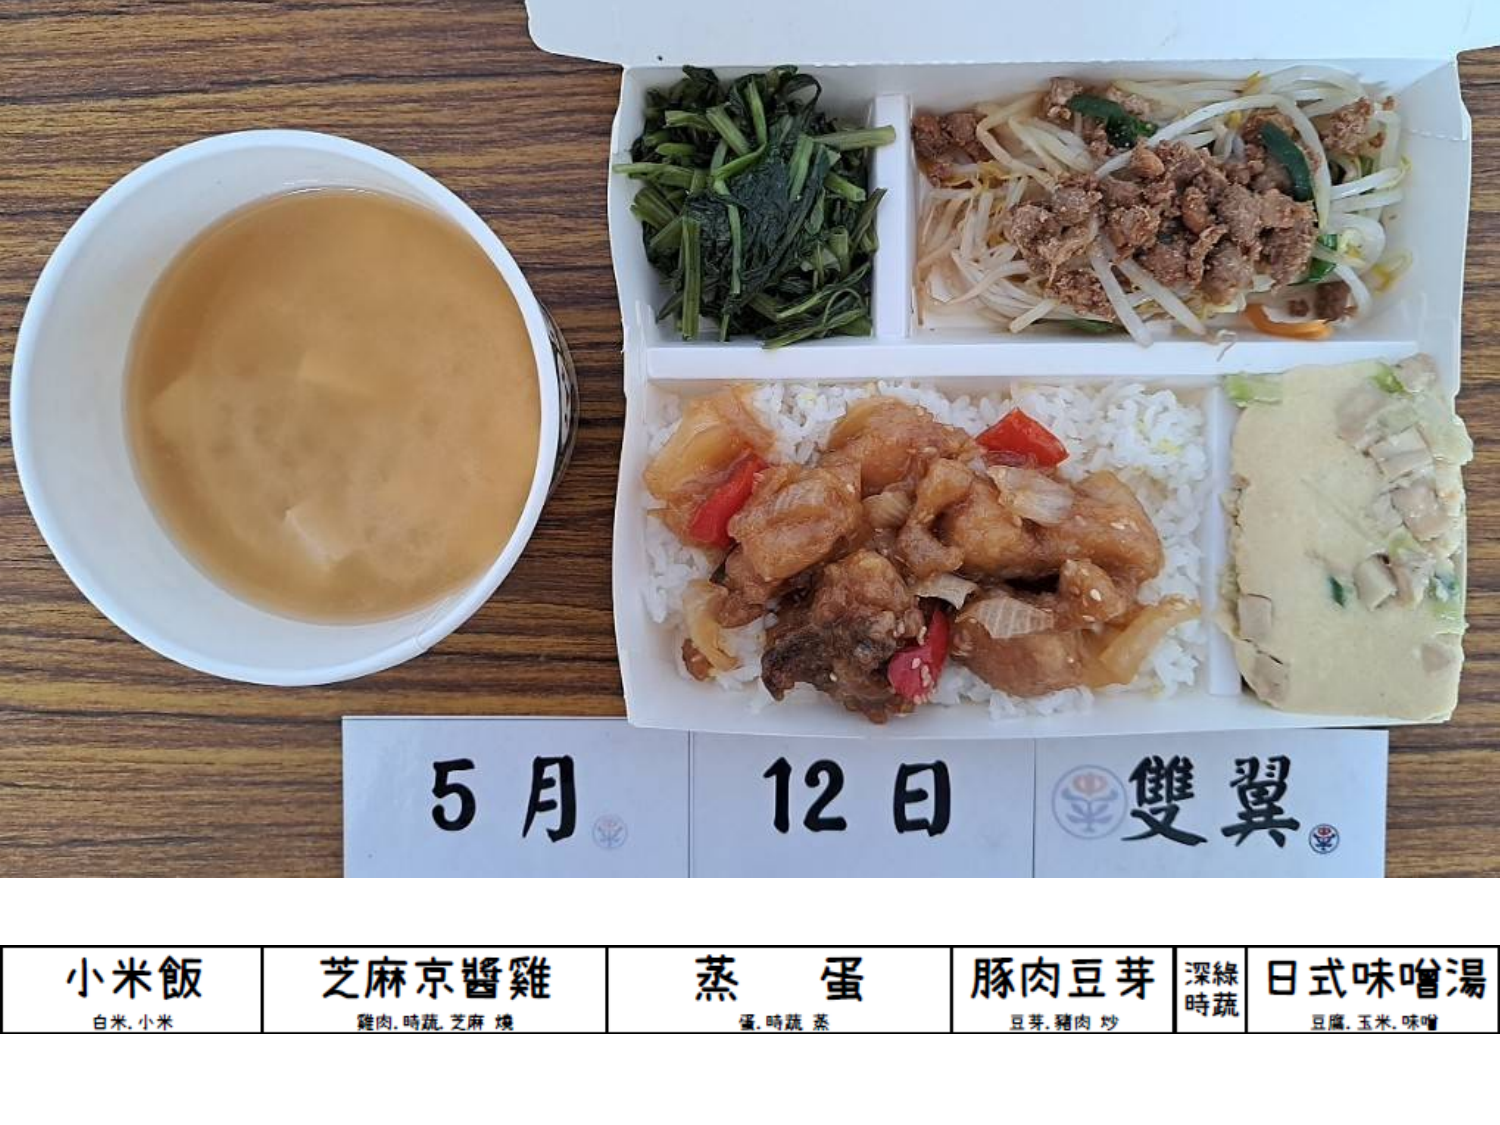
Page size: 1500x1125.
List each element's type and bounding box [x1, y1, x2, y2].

picture [0, 0, 1500, 878]
picture [0, 945, 1500, 1034]
